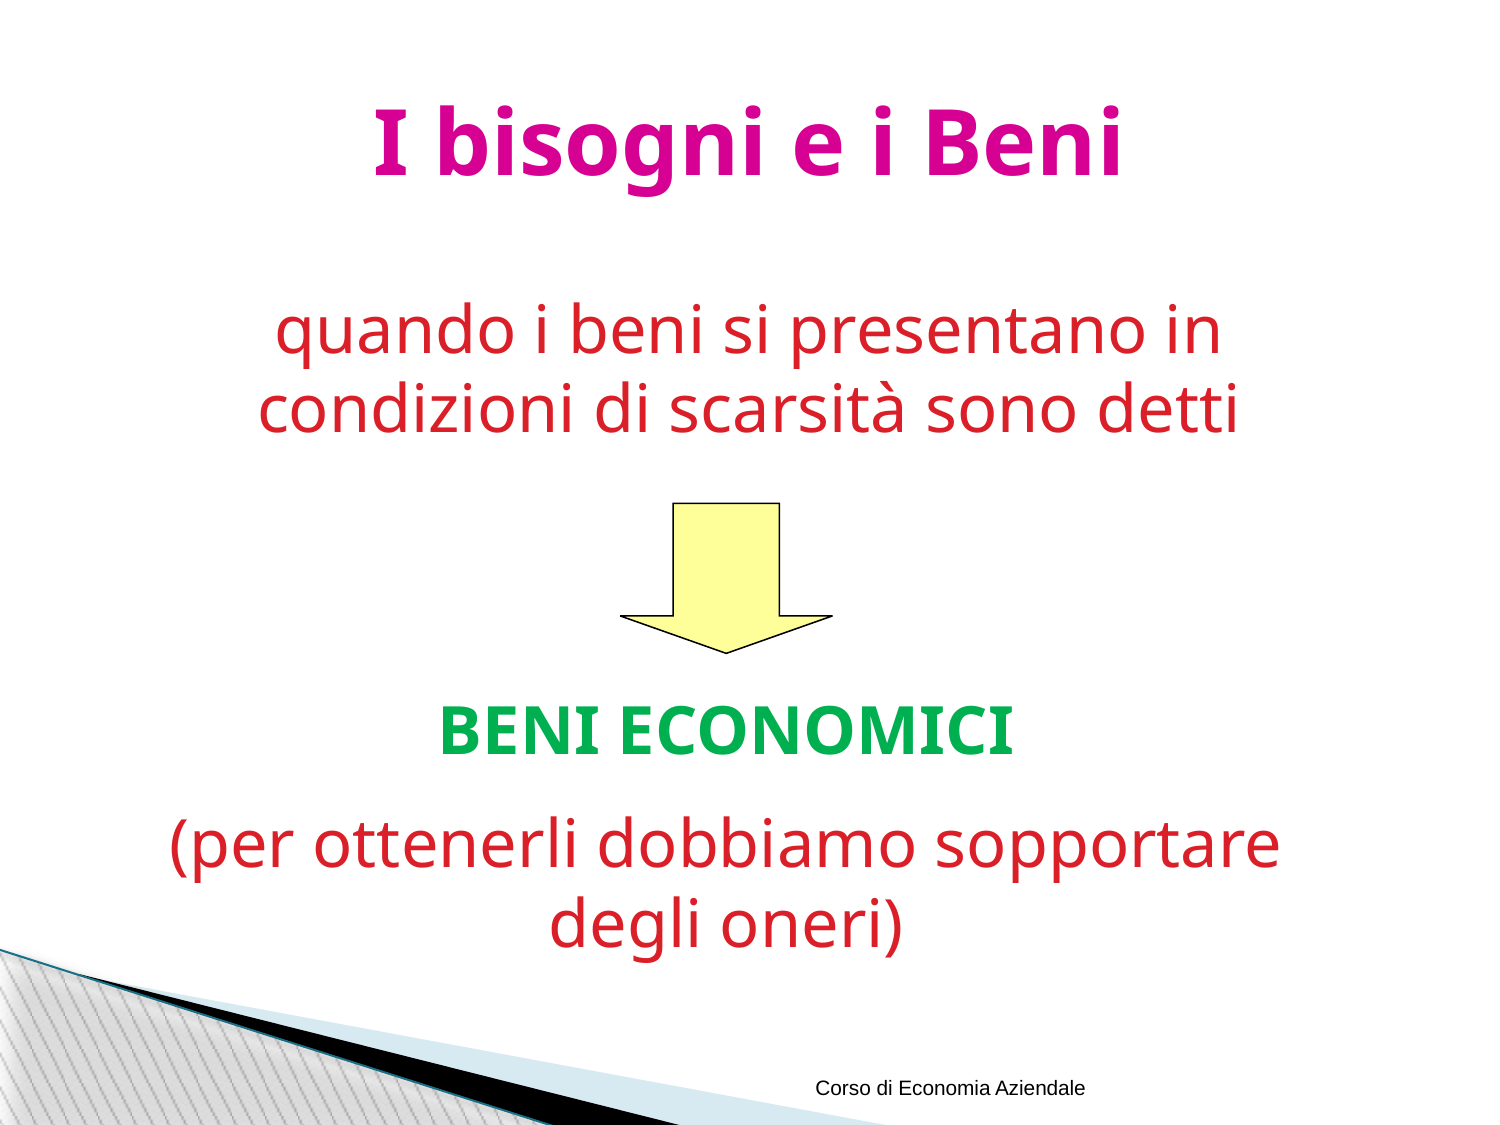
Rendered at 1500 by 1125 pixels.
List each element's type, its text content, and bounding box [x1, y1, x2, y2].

text_box BENI ECONOMICI (per ottenerli dobbiamo sopportare degli oneri) [135, 680, 1317, 1082]
list quando i beni si presentano in condizioni di scarsità sono detti [110, 278, 1329, 461]
title I bisogni e i Beni [75, 45, 1425, 233]
footer Corso di Economia Aziendale [572, 1046, 1101, 1107]
text_box [620, 503, 833, 654]
